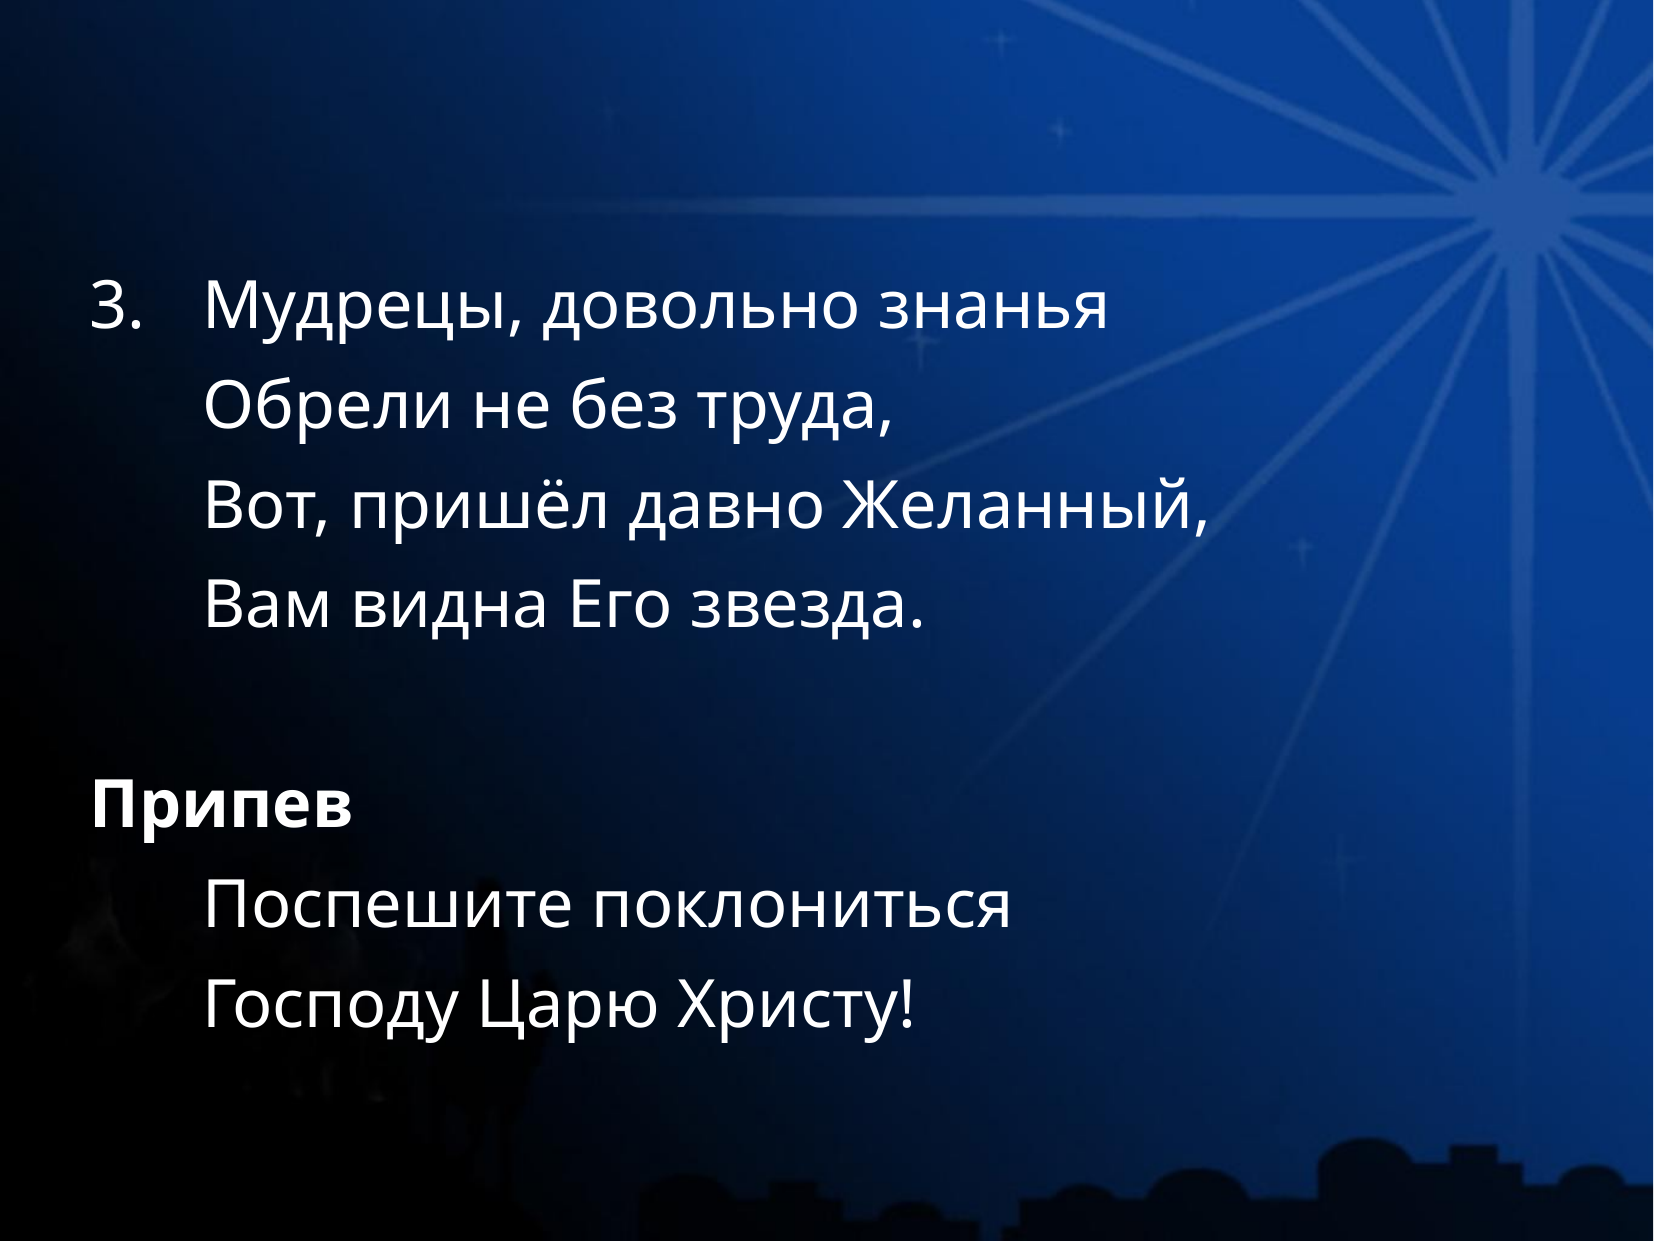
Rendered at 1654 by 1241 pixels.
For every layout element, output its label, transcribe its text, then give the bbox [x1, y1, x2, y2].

text_box 3. Мудрецы, довольно знанья Обрели не без труда, Вот, пришёл давно Желанный, Вам видна Его звезда. Припев Поспешите поклониться Господу Царю Христу! [75, 150, 1576, 1163]
picture [0, 0, 1654, 1241]
